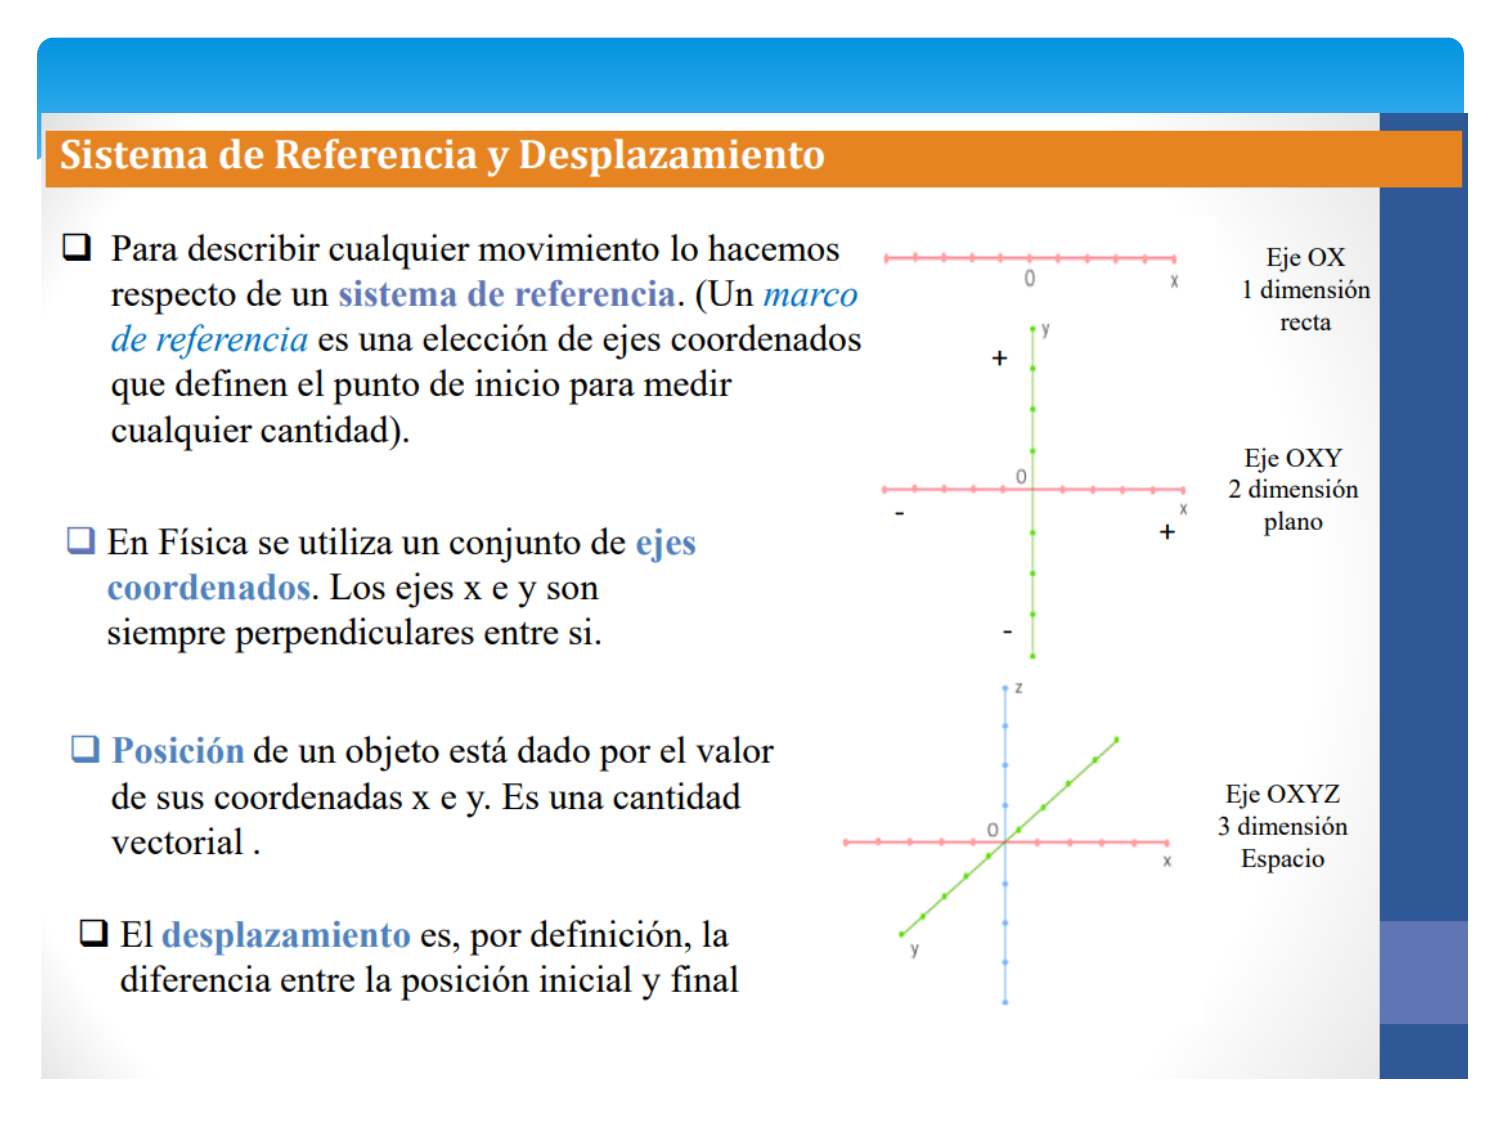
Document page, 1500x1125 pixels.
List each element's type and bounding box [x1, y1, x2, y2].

picture [41, 113, 1468, 1079]
